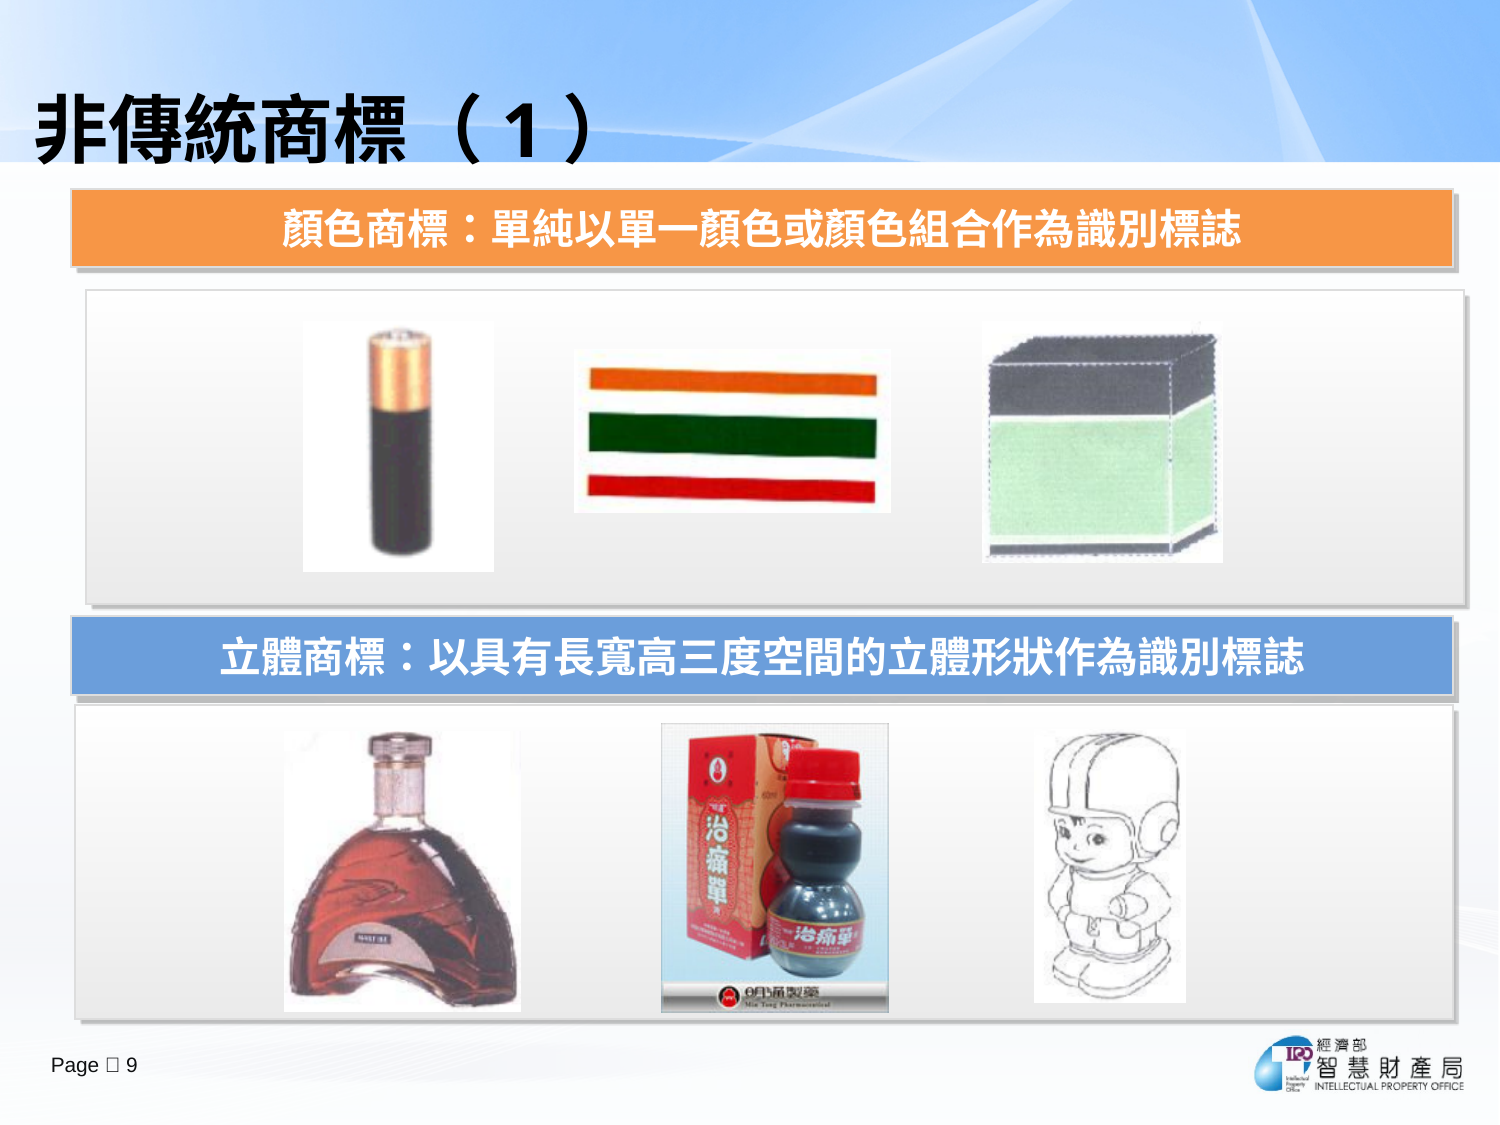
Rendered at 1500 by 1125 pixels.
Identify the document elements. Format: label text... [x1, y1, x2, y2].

picture [1034, 729, 1186, 1003]
picture [661, 723, 889, 1013]
text_box [75, 705, 1453, 1019]
picture [982, 321, 1223, 563]
picture [574, 350, 891, 513]
text_box 顏色商標：單純以單一顏色或顏色組合作為識別標誌 [71, 189, 1453, 267]
picture [284, 731, 521, 1012]
title 非傳統商標（1） [33, 8, 1147, 133]
text_box 立體商標：以具有長寬高三度空間的立體形狀作為識別標誌 [71, 616, 1453, 695]
text_box [86, 290, 1464, 604]
picture [303, 321, 494, 572]
